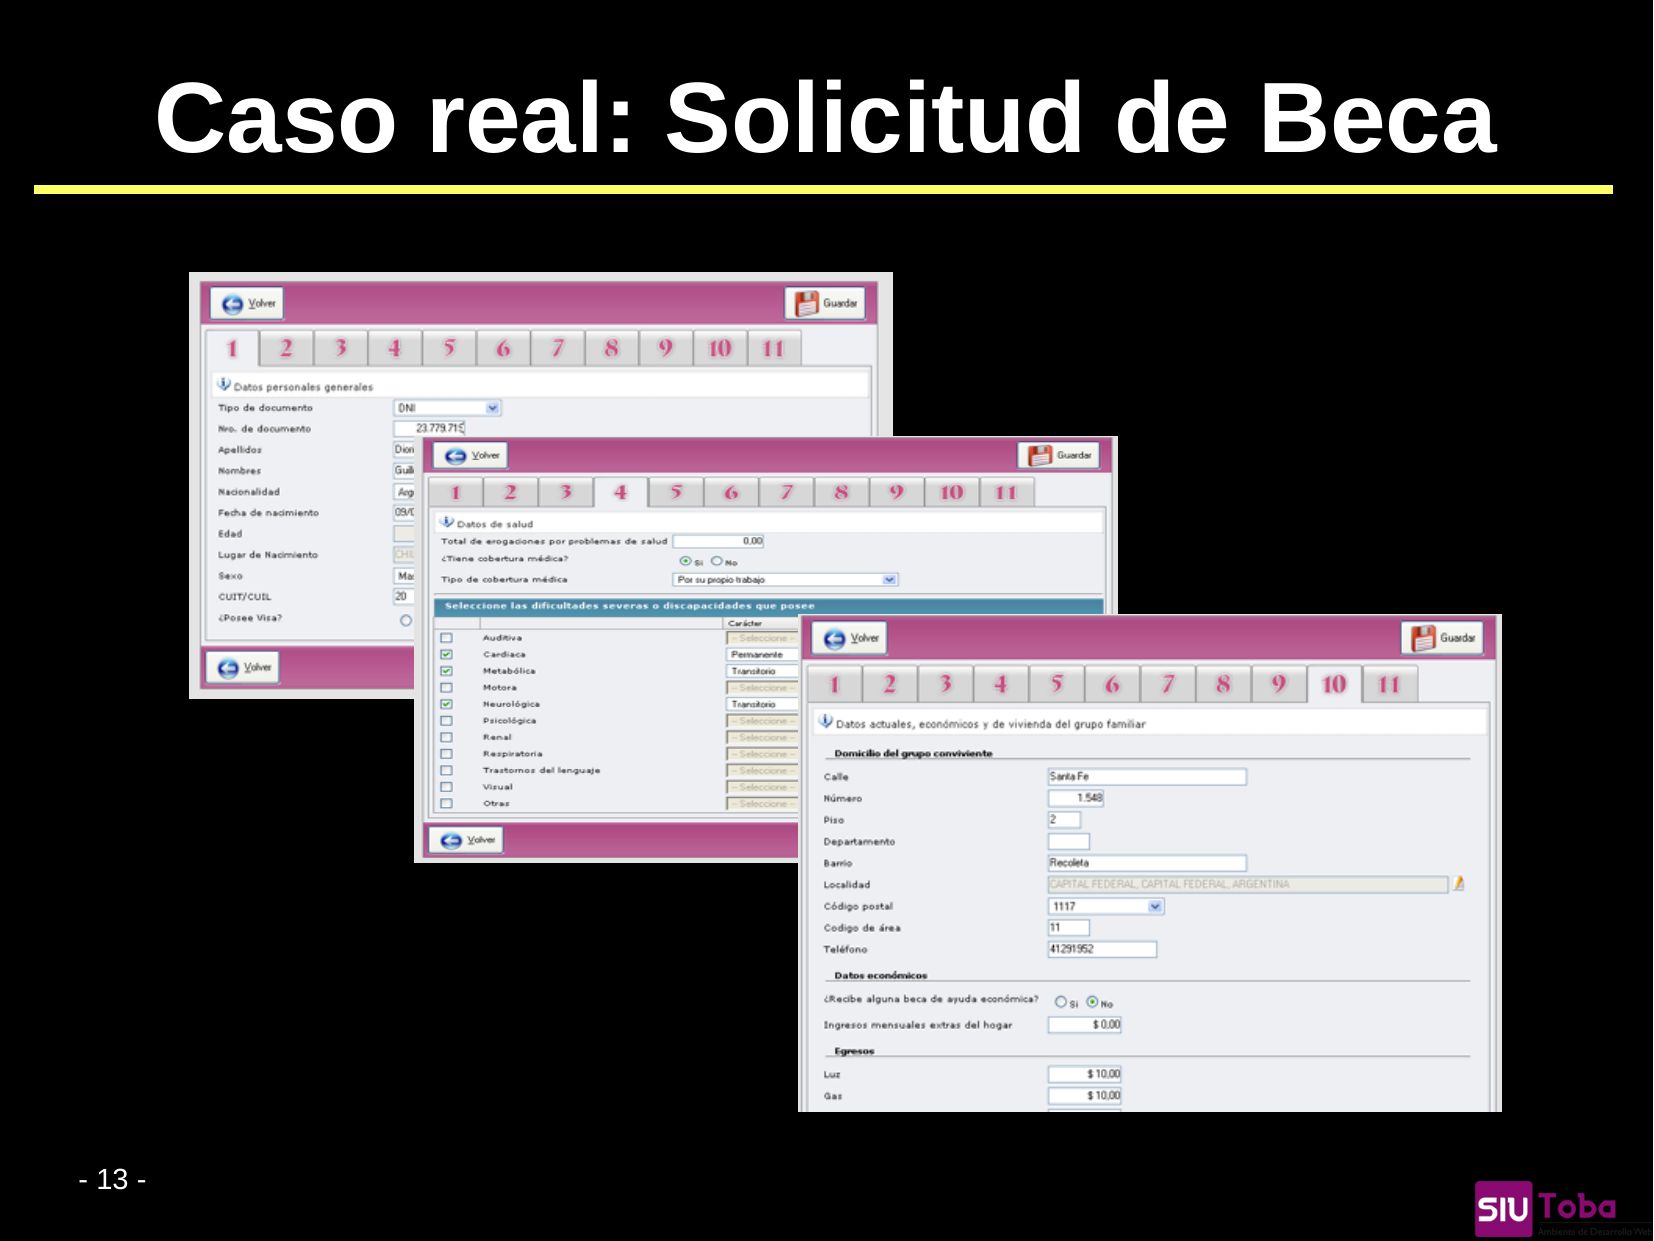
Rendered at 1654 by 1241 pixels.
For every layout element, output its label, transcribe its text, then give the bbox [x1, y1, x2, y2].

title Caso real: Solicitud de Beca [58, 47, 1594, 188]
picture [1475, 1181, 1652, 1237]
picture [189, 272, 1502, 1112]
